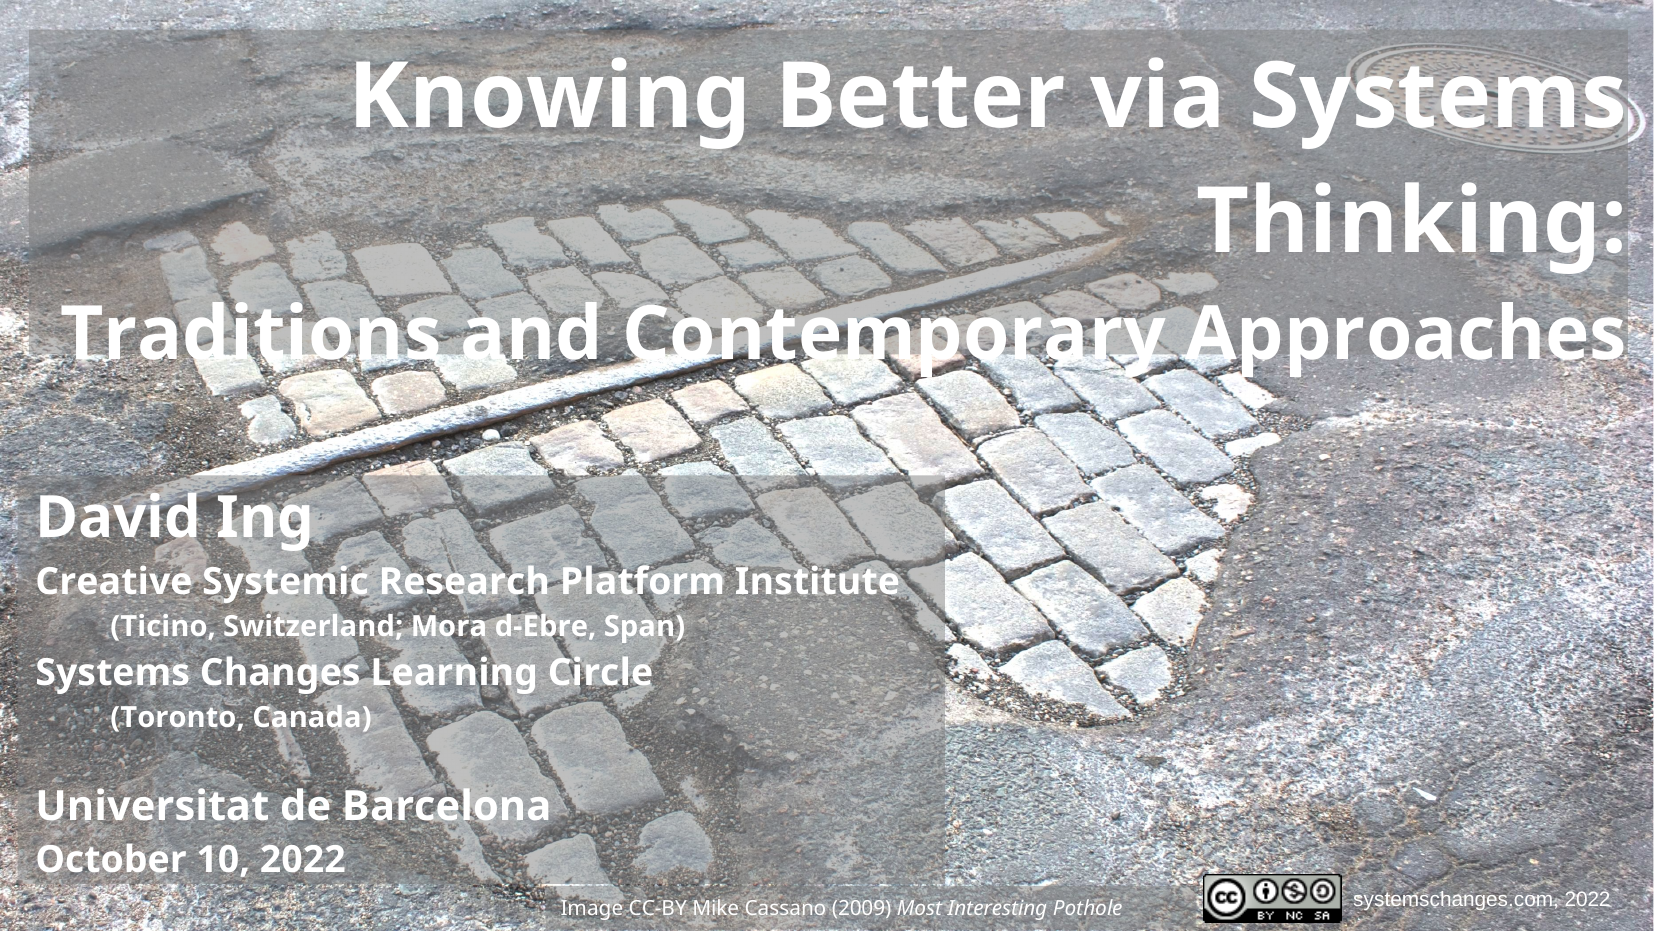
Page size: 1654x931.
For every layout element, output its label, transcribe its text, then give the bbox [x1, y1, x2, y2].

picture [0, 0, 1654, 931]
text_box Image CC-BY Mike Cassano (2009) Most Interesting Pothole [545, 885, 1197, 930]
title Knowing Better via Systems Thinking: Traditions and Contemporary Approaches [28, 29, 1628, 355]
text_box systemschanges.com, 2022 [1342, 880, 1626, 920]
list David Ing Creative Systemic Research Platform Institute (Ticino, Switzerland; Mora d-Ebre, Span) Systems Changes Learning Circle (Toronto, Canada) Universitat de Barcelona October 10, 2022 [17, 523, 945, 884]
